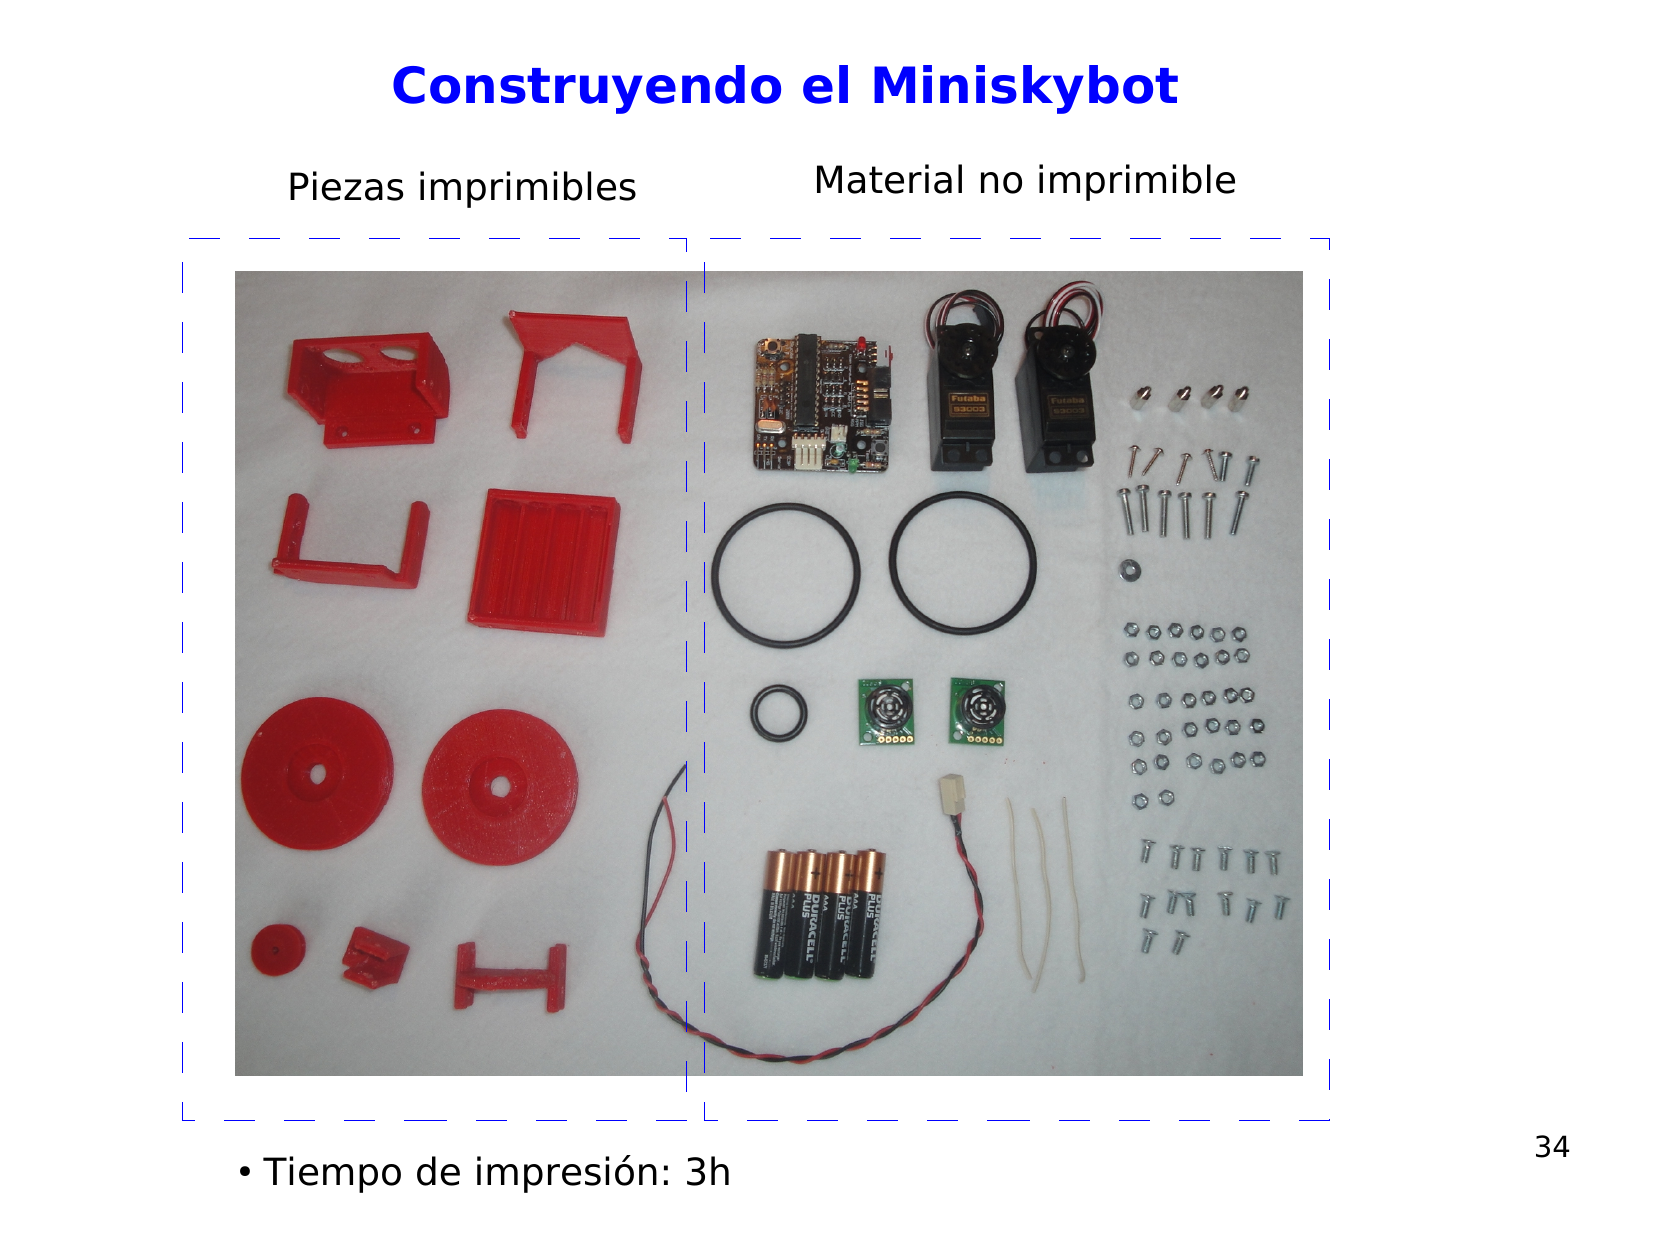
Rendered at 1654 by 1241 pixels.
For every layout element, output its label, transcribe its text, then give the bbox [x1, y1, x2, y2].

text_box Piezas imprimibles [272, 158, 661, 230]
text_box Tiempo de impresión: 3h [223, 1143, 917, 1215]
text_box Construyendo el Miniskybot [376, 49, 1195, 123]
text_box Material no imprimible [798, 151, 1277, 223]
picture [235, 271, 1303, 1077]
